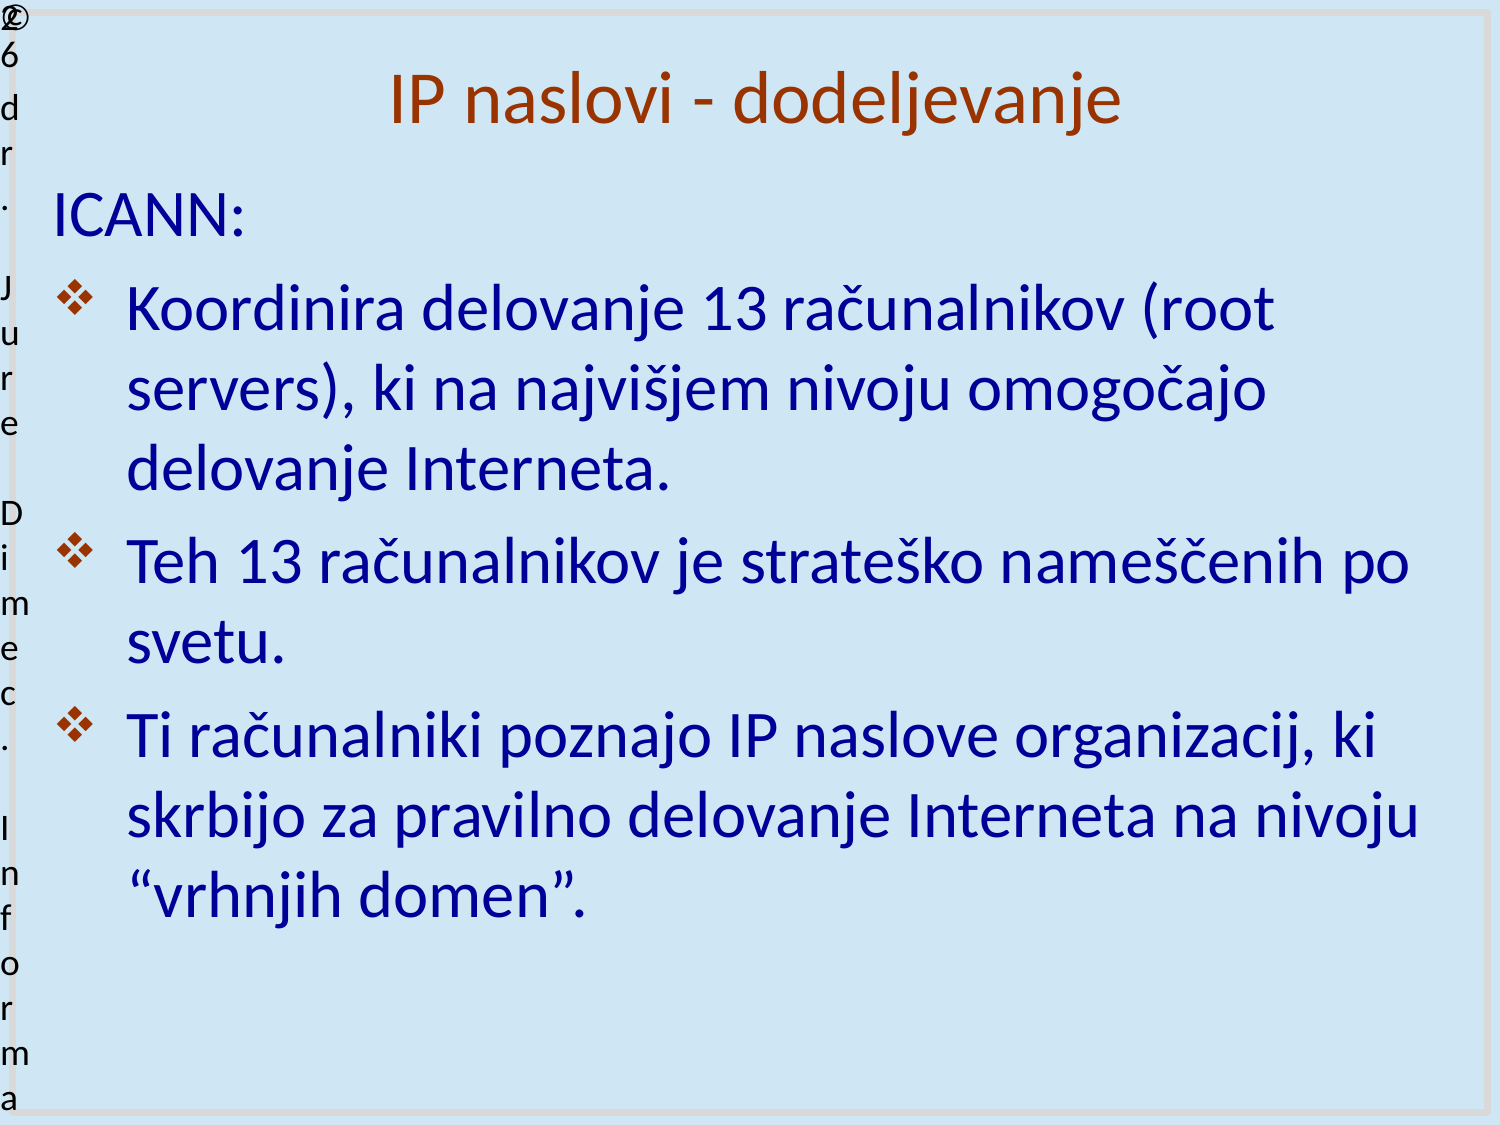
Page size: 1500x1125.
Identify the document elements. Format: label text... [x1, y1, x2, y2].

title IP naslovi - dodeljevanje [37, 37, 1475, 150]
list ICANN: Koordinira delovanje 13 računalnikov (root servers), ki na najvišjem nivoju omogočajo delovanje Interneta. Teh 13 računalnikov je strateško nameščenih po svetu. Ti računalniki poznajo IP naslove organizacij, ki skrbijo za pravilno delovanje Interneta na nivoju “vrhnjih domen”. [37, 162, 1475, 1050]
